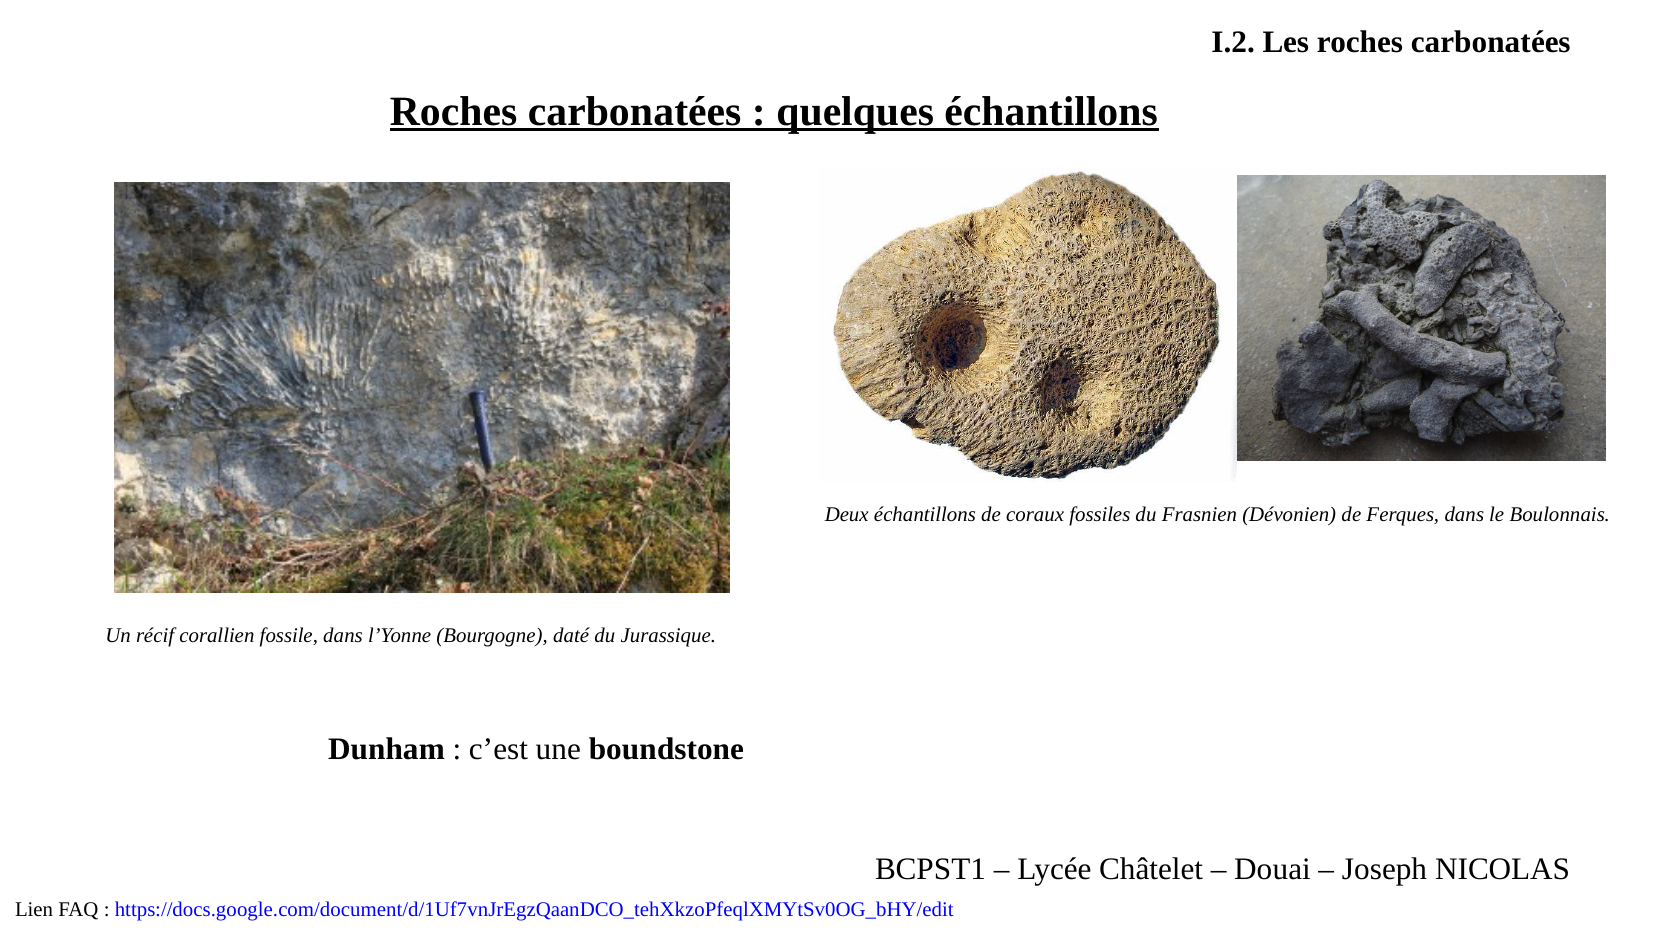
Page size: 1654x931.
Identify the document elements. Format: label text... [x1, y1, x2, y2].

text_box I.2. Les roches carbonatées [638, 5, 1572, 78]
text_box Lien FAQ : https://docs.google.com/document/d/1Uf7vnJrEgzQaanDCO_tehXkzoPfeqlXMYtSv0OG_bHY/edit [0, 897, 993, 931]
text_box Dunham : c’est une boundstone [328, 703, 1438, 796]
text_box Roches carbonatées : quelques échantillons [94, 88, 1595, 157]
picture [114, 182, 730, 593]
text_box BCPST1 – Lycée Châtelet – Douai – Joseph NICOLAS [637, 832, 1571, 905]
text_box Deux échantillons de coraux fossiles du Frasnien (Dévonien) de Ferques, dans le Boulonnais. [822, 503, 1613, 602]
text_box Un récif corallien fossile, dans l’Yonne (Bourgogne), daté du Jurassique. [98, 623, 724, 723]
picture [818, 168, 1606, 482]
